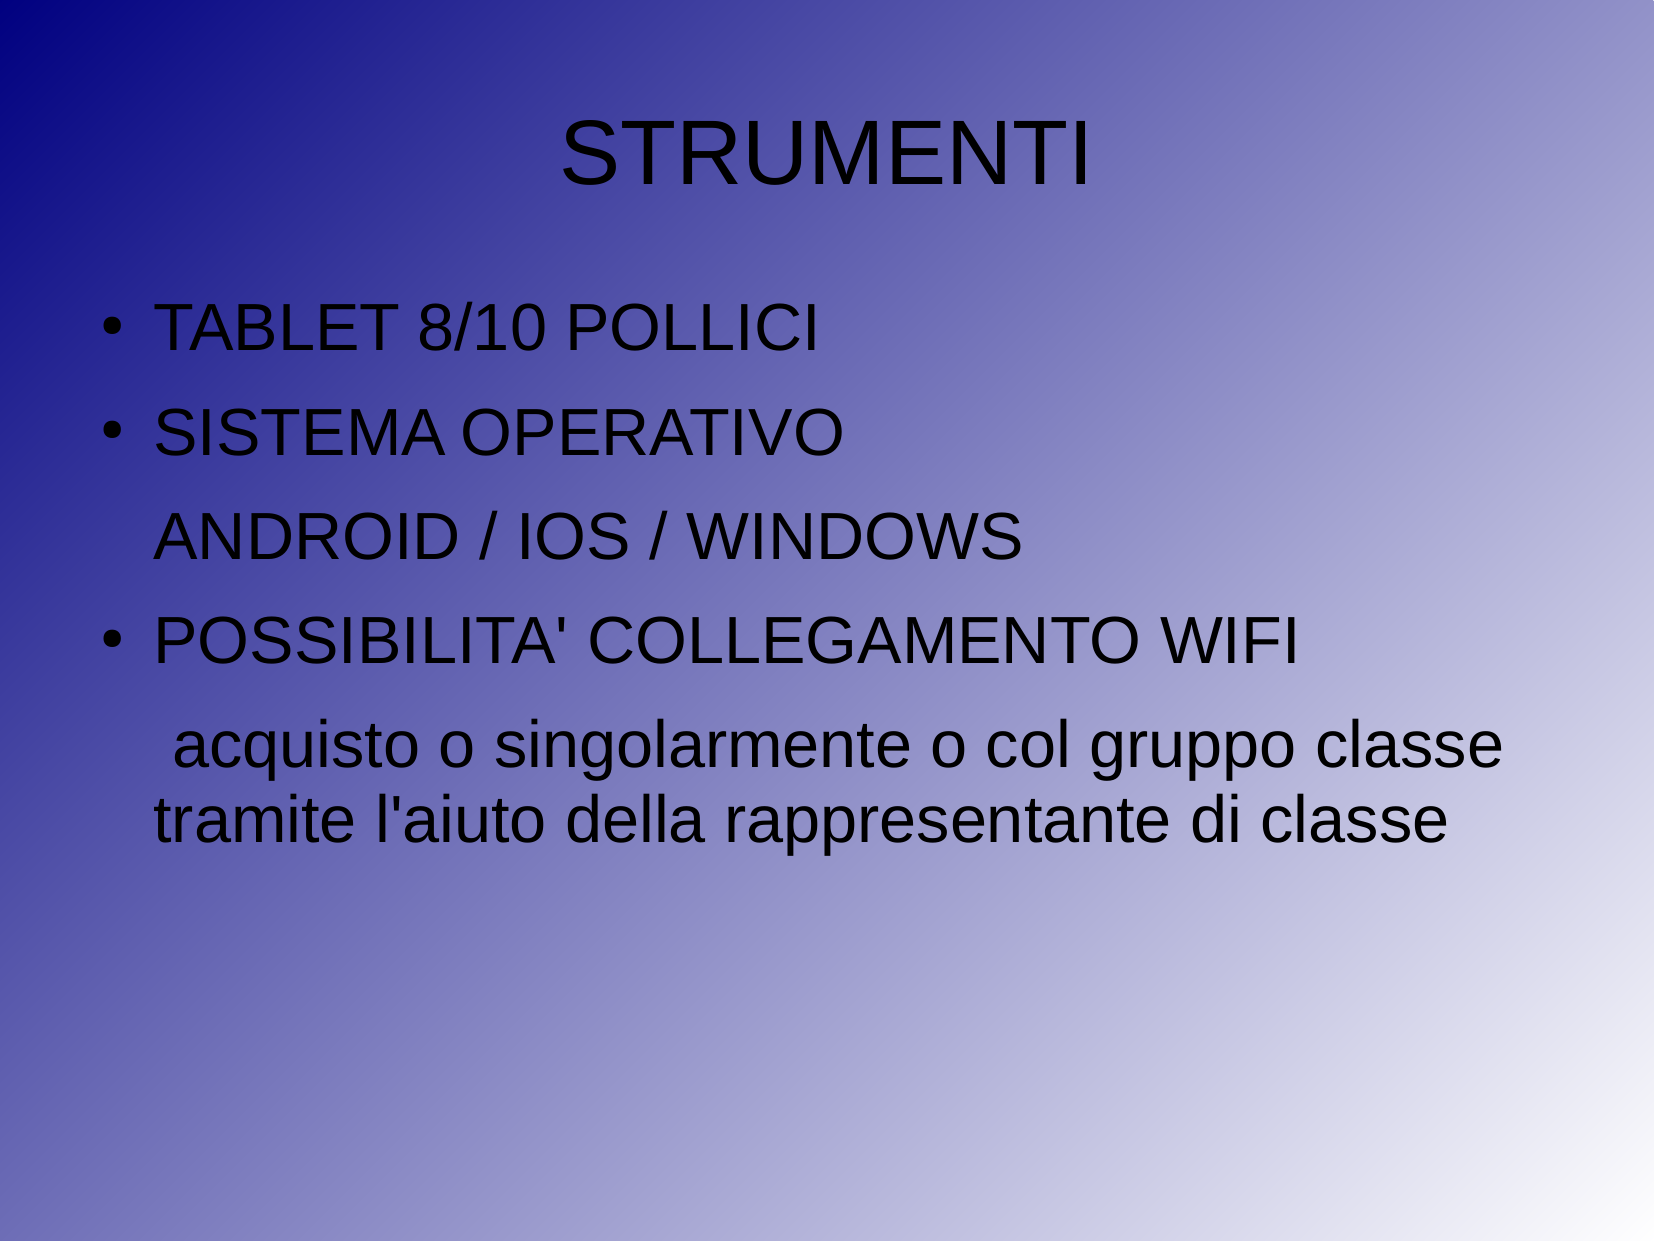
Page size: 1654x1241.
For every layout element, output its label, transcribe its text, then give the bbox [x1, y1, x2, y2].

list TABLET 8/10 POLLICI SISTEMA OPERATIVO ANDROID / IOS / WINDOWS POSSIBILITA' COLLEGAMENTO WIFI acquisto o singolarmente o col gruppo classe tramite l'aiuto della rappresentante di classe [82, 290, 1571, 1109]
title STRUMENTI [82, 49, 1571, 257]
